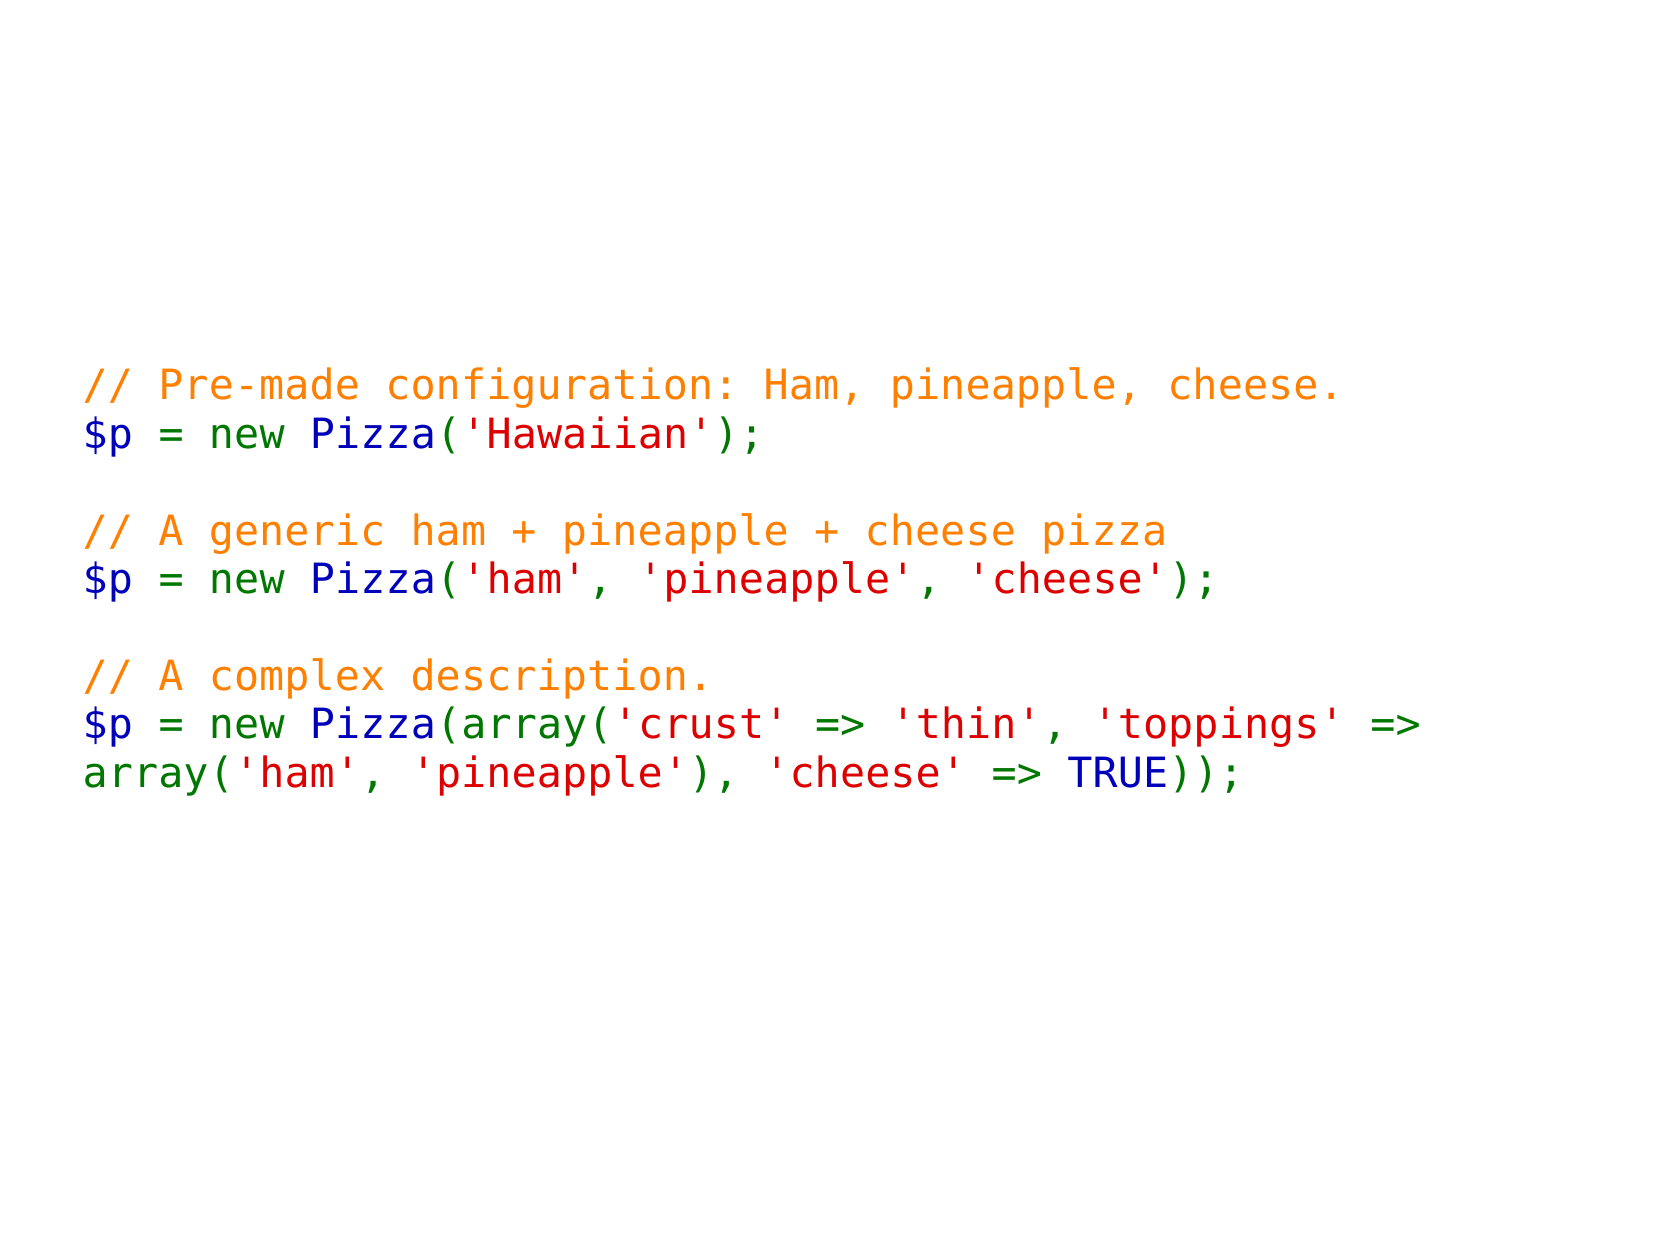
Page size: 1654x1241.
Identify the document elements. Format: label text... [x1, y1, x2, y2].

subtitle // Pre-made configuration: Ham, pineapple, cheese. $p = new Pizza('Hawaiian'); // A generic ham + pineapple + cheese pizza $p = new Pizza('ham', 'pineapple', 'cheese'); // A complex description. $p = new Pizza(array('crust' => 'thin', 'toppings' => array('ham', 'pineapple'), 'cheese' => TRUE)); [82, 49, 1571, 1109]
